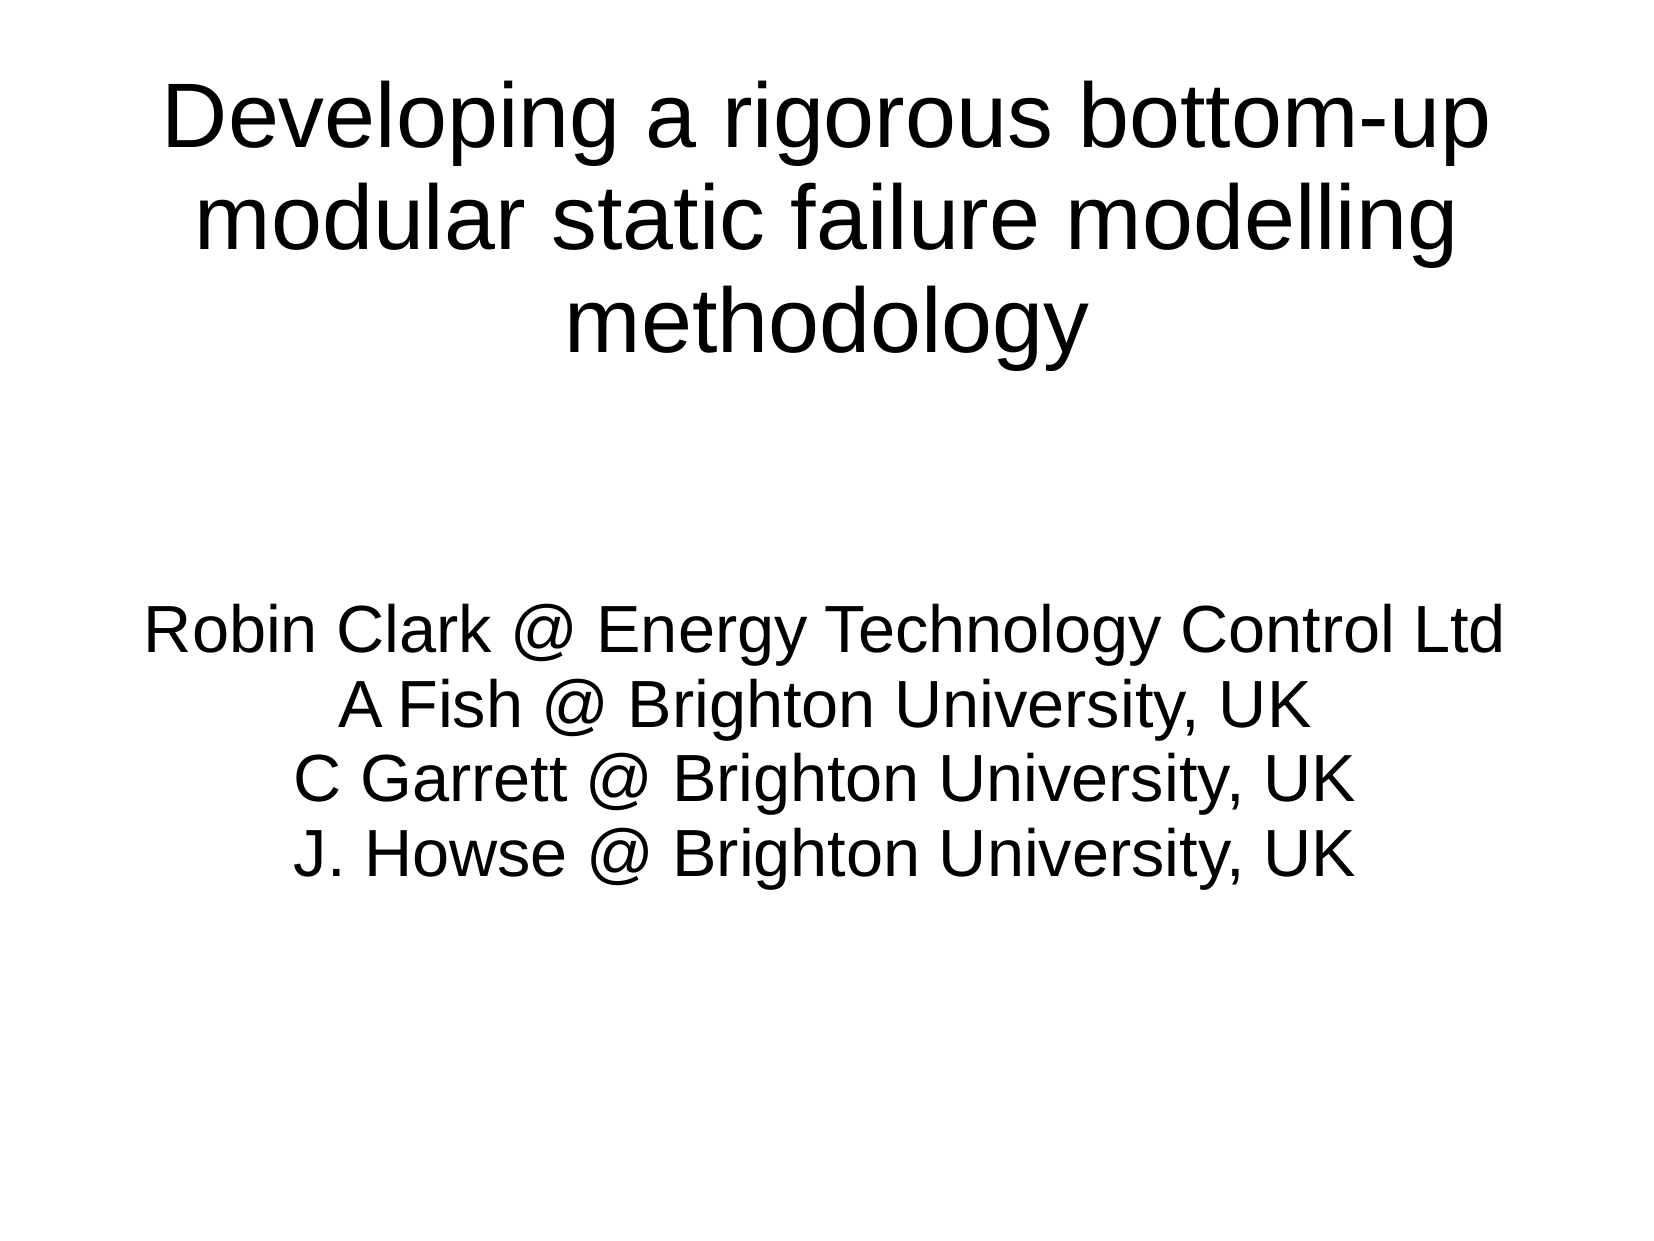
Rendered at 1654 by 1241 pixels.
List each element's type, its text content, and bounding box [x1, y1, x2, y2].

title Developing a rigorous bottom-up modular static failure modelling methodology [121, 64, 1534, 373]
subtitle Robin Clark @ Energy Technology Control Ltd A Fish @ Brighton University, UK C Garrett @ Brighton University, UK J. Howse @ Brighton University, UK [134, 350, 1516, 1133]
